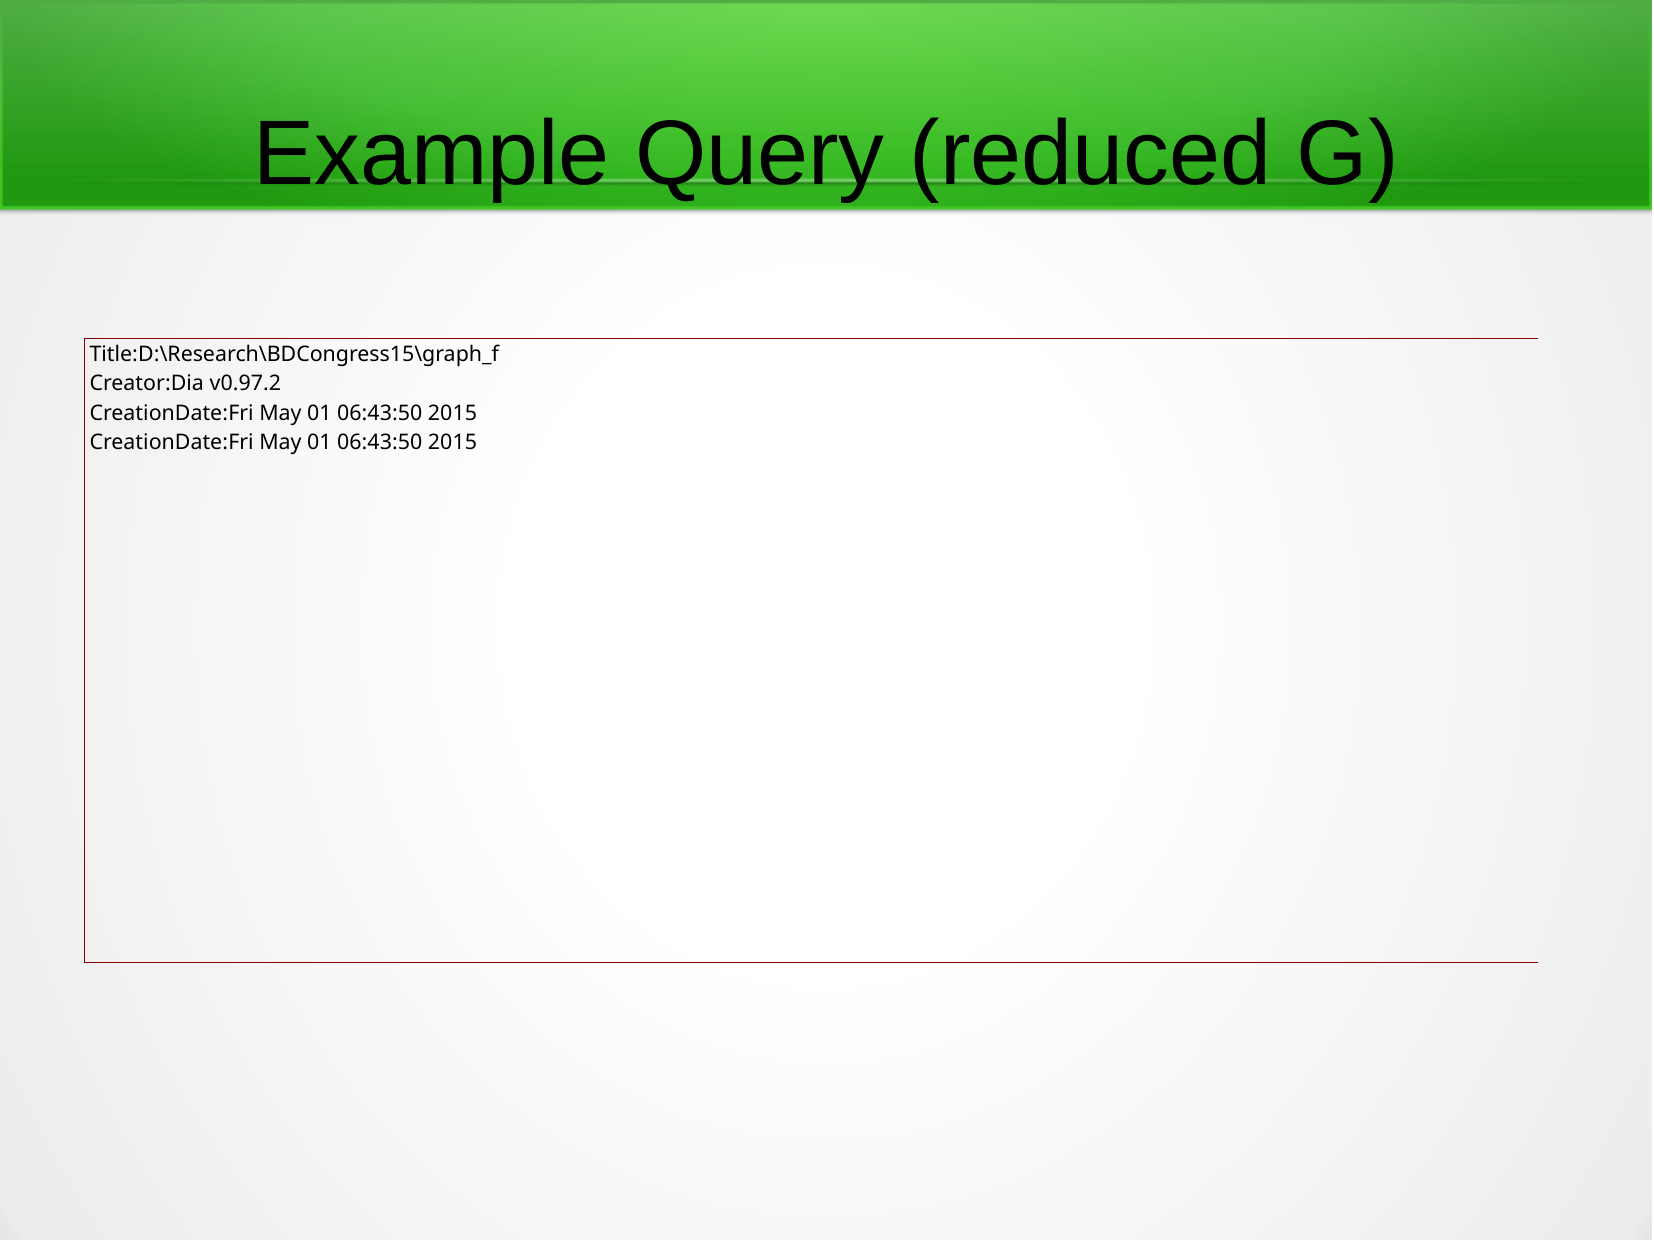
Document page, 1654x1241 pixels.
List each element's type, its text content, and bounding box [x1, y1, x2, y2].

picture [82, 336, 1538, 963]
title Example Query (reduced G) [82, 49, 1571, 257]
